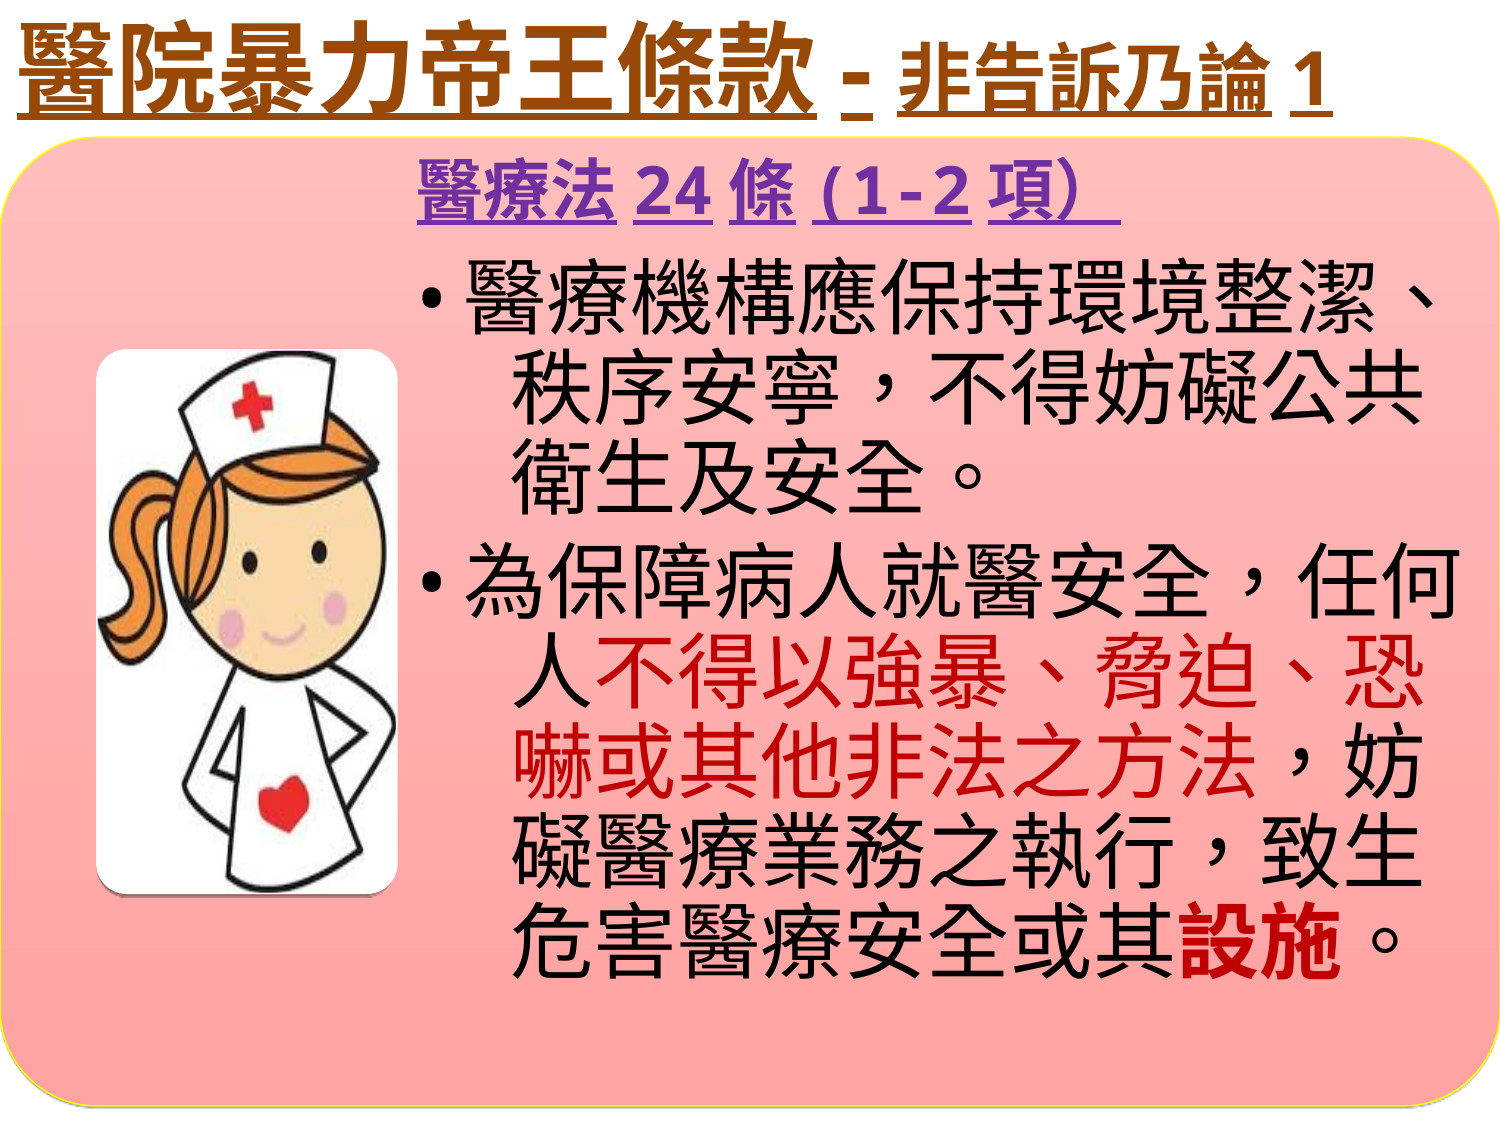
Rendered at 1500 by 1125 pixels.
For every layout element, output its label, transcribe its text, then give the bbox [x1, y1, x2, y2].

text_box 醫療法24條(1-2項） 醫療機構應保持環境整潔、秩序安寧，不得妨礙公共衛生及安全。 為保障病人就醫安全，任何人不得以強暴、脅迫、恐嚇或其他非法之方法，妨礙醫療業務之執行，致生危害醫療安全或其設施。 [0, 137, 1500, 1106]
text_box [96, 349, 397, 894]
title 醫院暴力帝王條款-非告訴乃論1 [0, 0, 1351, 160]
